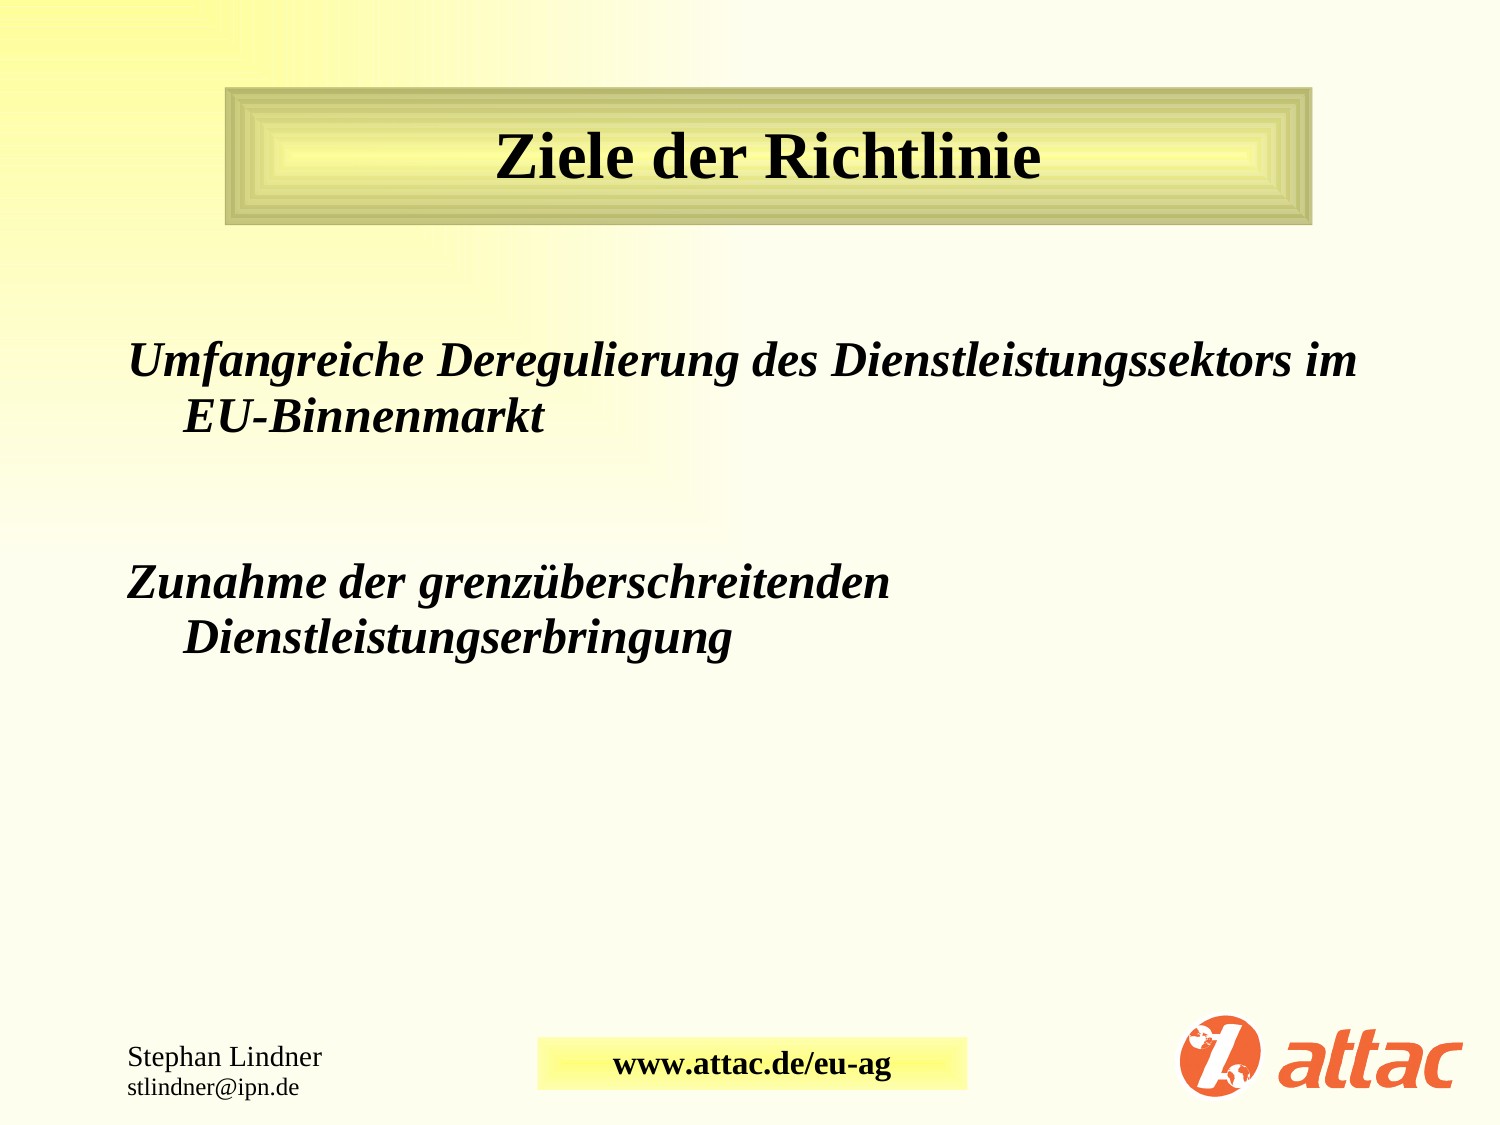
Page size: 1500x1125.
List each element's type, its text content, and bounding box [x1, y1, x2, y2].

title Ziele der Richtlinie [224, 87, 1313, 226]
text_box www.attac.de/eu-ag [537, 1037, 968, 1090]
text_box Stephan Lindner stlindner@ipn.de [112, 1032, 338, 1109]
picture [1175, 1012, 1463, 1101]
list Umfangreiche Deregulierung des Dienstleistungssektors im EU-Binnenmarkt Zunahme der grenzüberschreitenden Dienstleistungserbringung [112, 324, 1388, 760]
